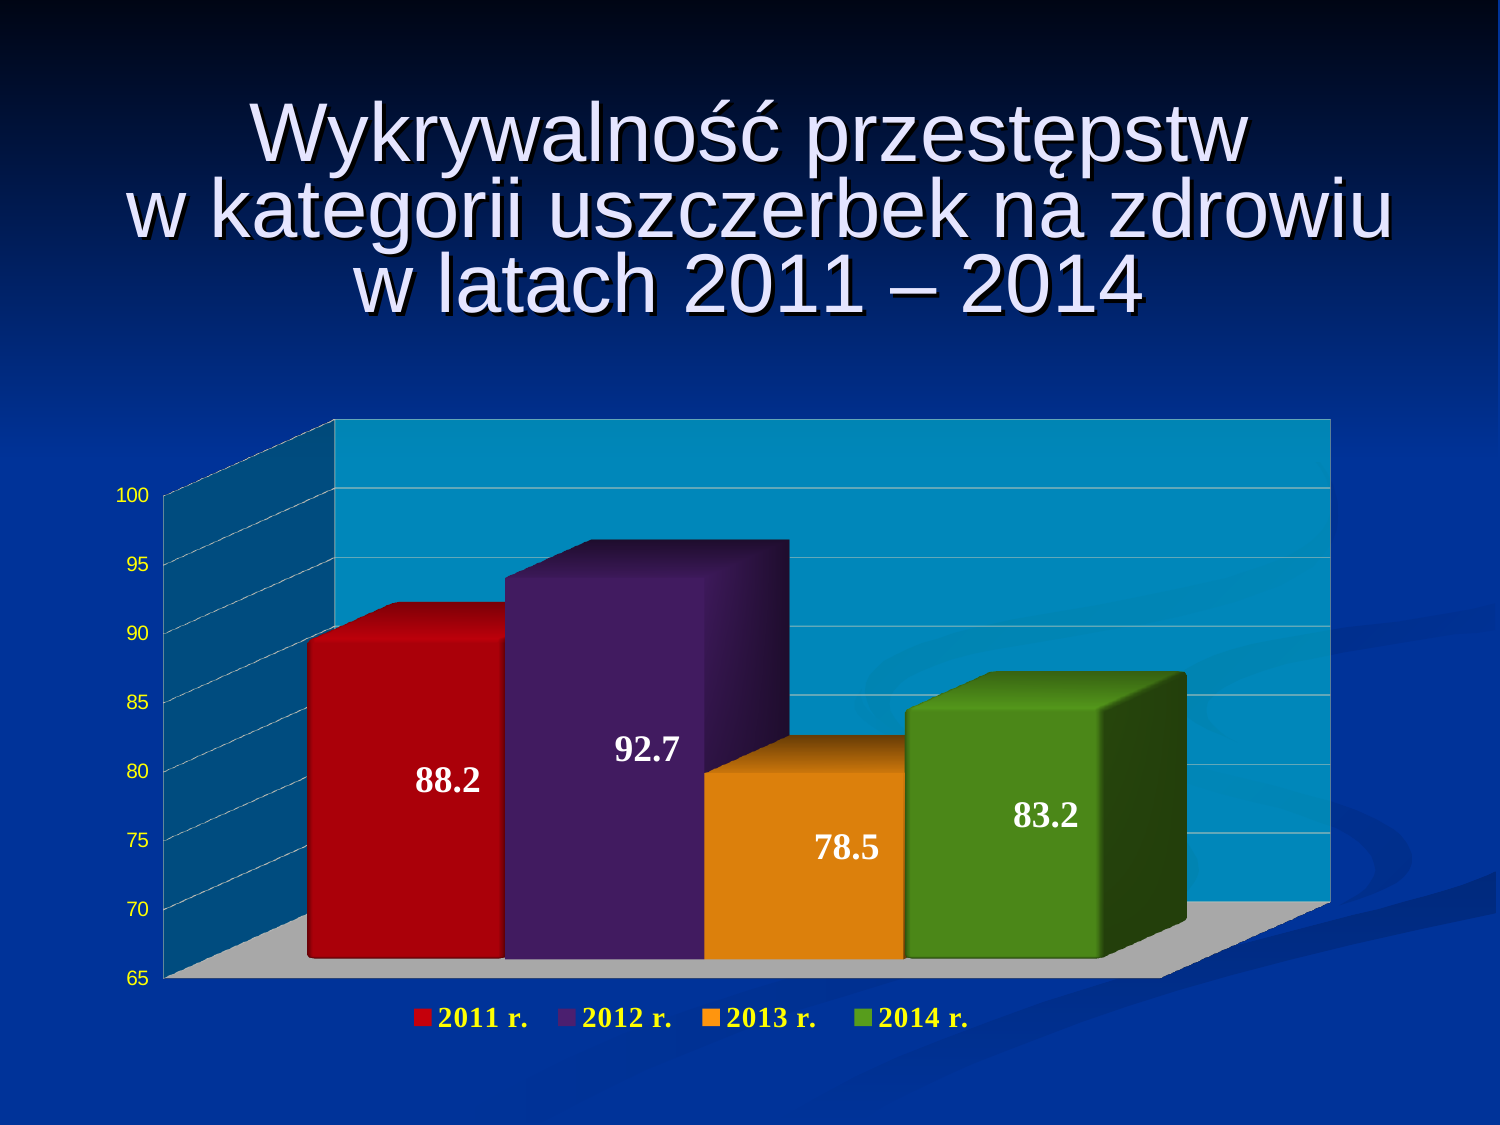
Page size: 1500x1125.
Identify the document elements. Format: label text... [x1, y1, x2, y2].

chart [70, 389, 1406, 1125]
title Wykrywalność przestępstw w kategorii uszczerbek na zdrowiu w latach 2011 – 2014 [75, 21, 1424, 256]
